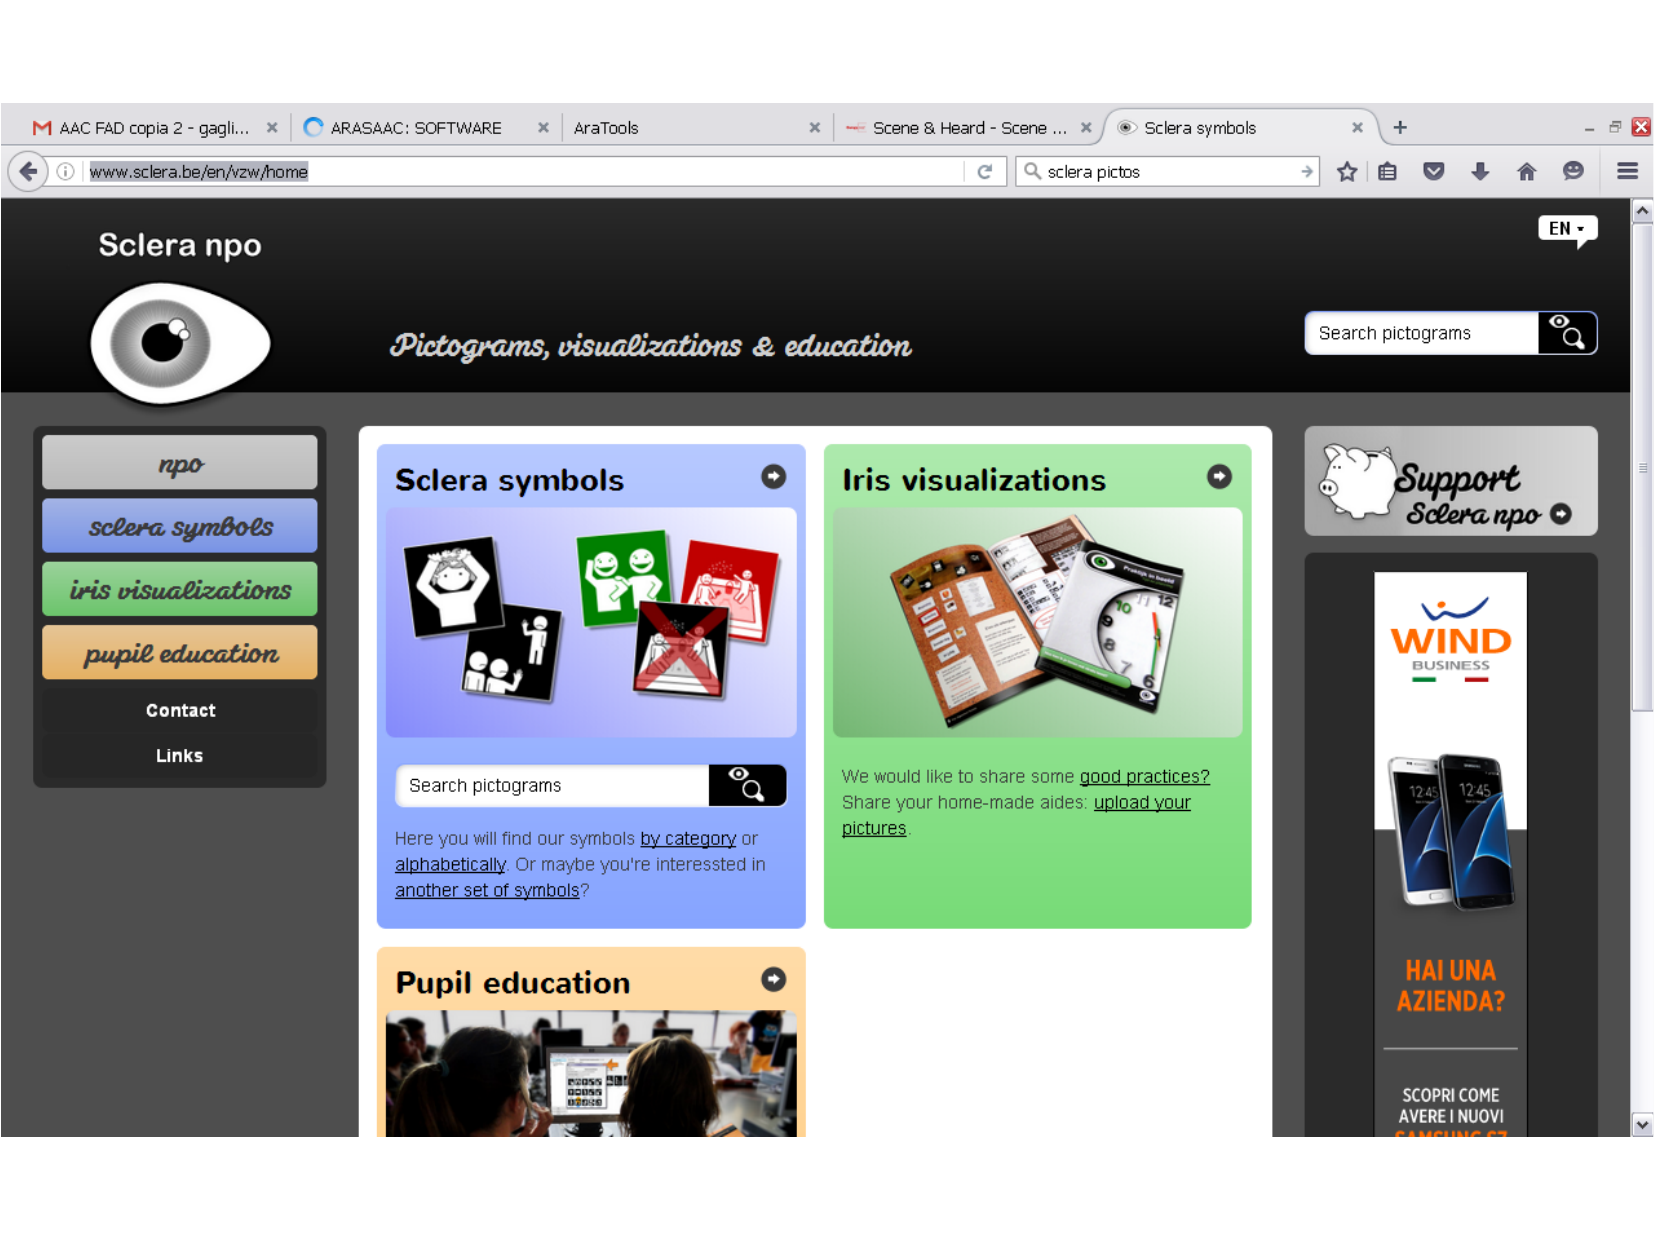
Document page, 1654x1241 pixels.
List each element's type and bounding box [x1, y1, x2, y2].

picture [1, 103, 1654, 1137]
